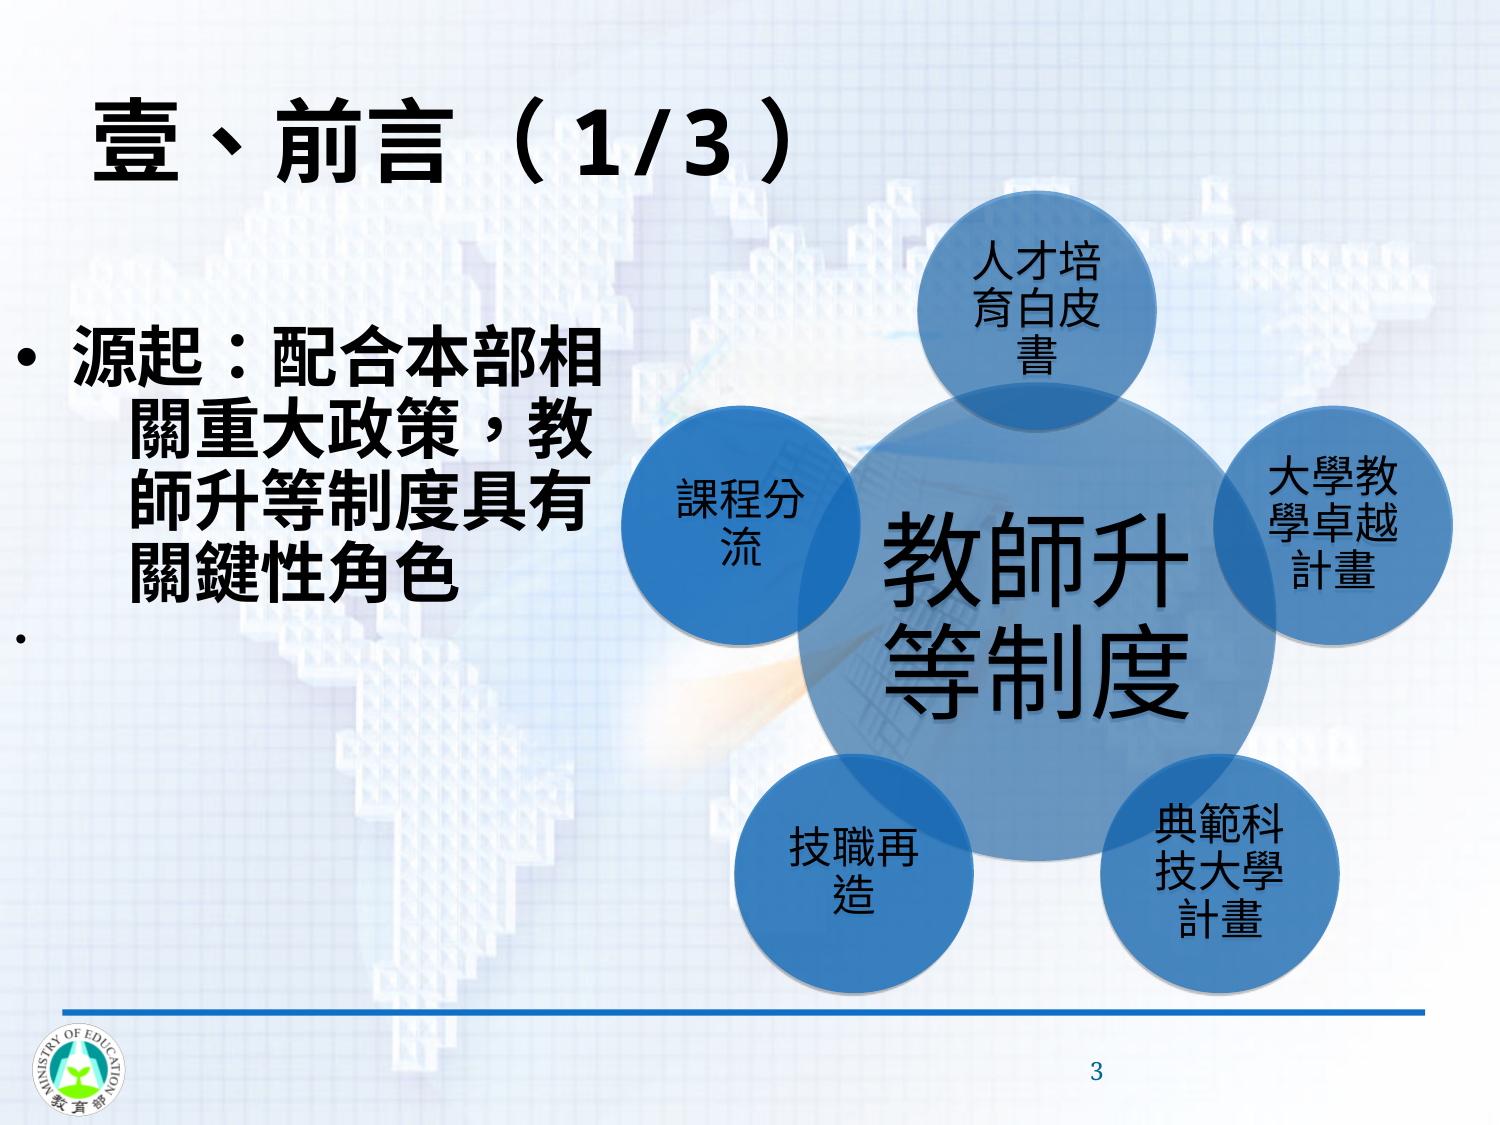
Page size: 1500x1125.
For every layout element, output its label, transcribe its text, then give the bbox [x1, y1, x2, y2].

text_box 教師升等制度 [798, 397, 1277, 861]
text_box 典範科技大學計畫 [1100, 753, 1340, 994]
text_box 人才培育白皮書 [917, 190, 1157, 430]
text_box 課程分流 [621, 405, 861, 646]
text_box [1074, 1042, 1426, 1103]
text_box 大學教學卓越計畫 [1213, 405, 1453, 646]
text_box 技職再造 [734, 753, 974, 994]
title 壹、前言（1/3） [75, 45, 1426, 233]
list 源起：配合本部相關重大政策，教師升等制度具有關鍵性角色 [0, 316, 663, 786]
